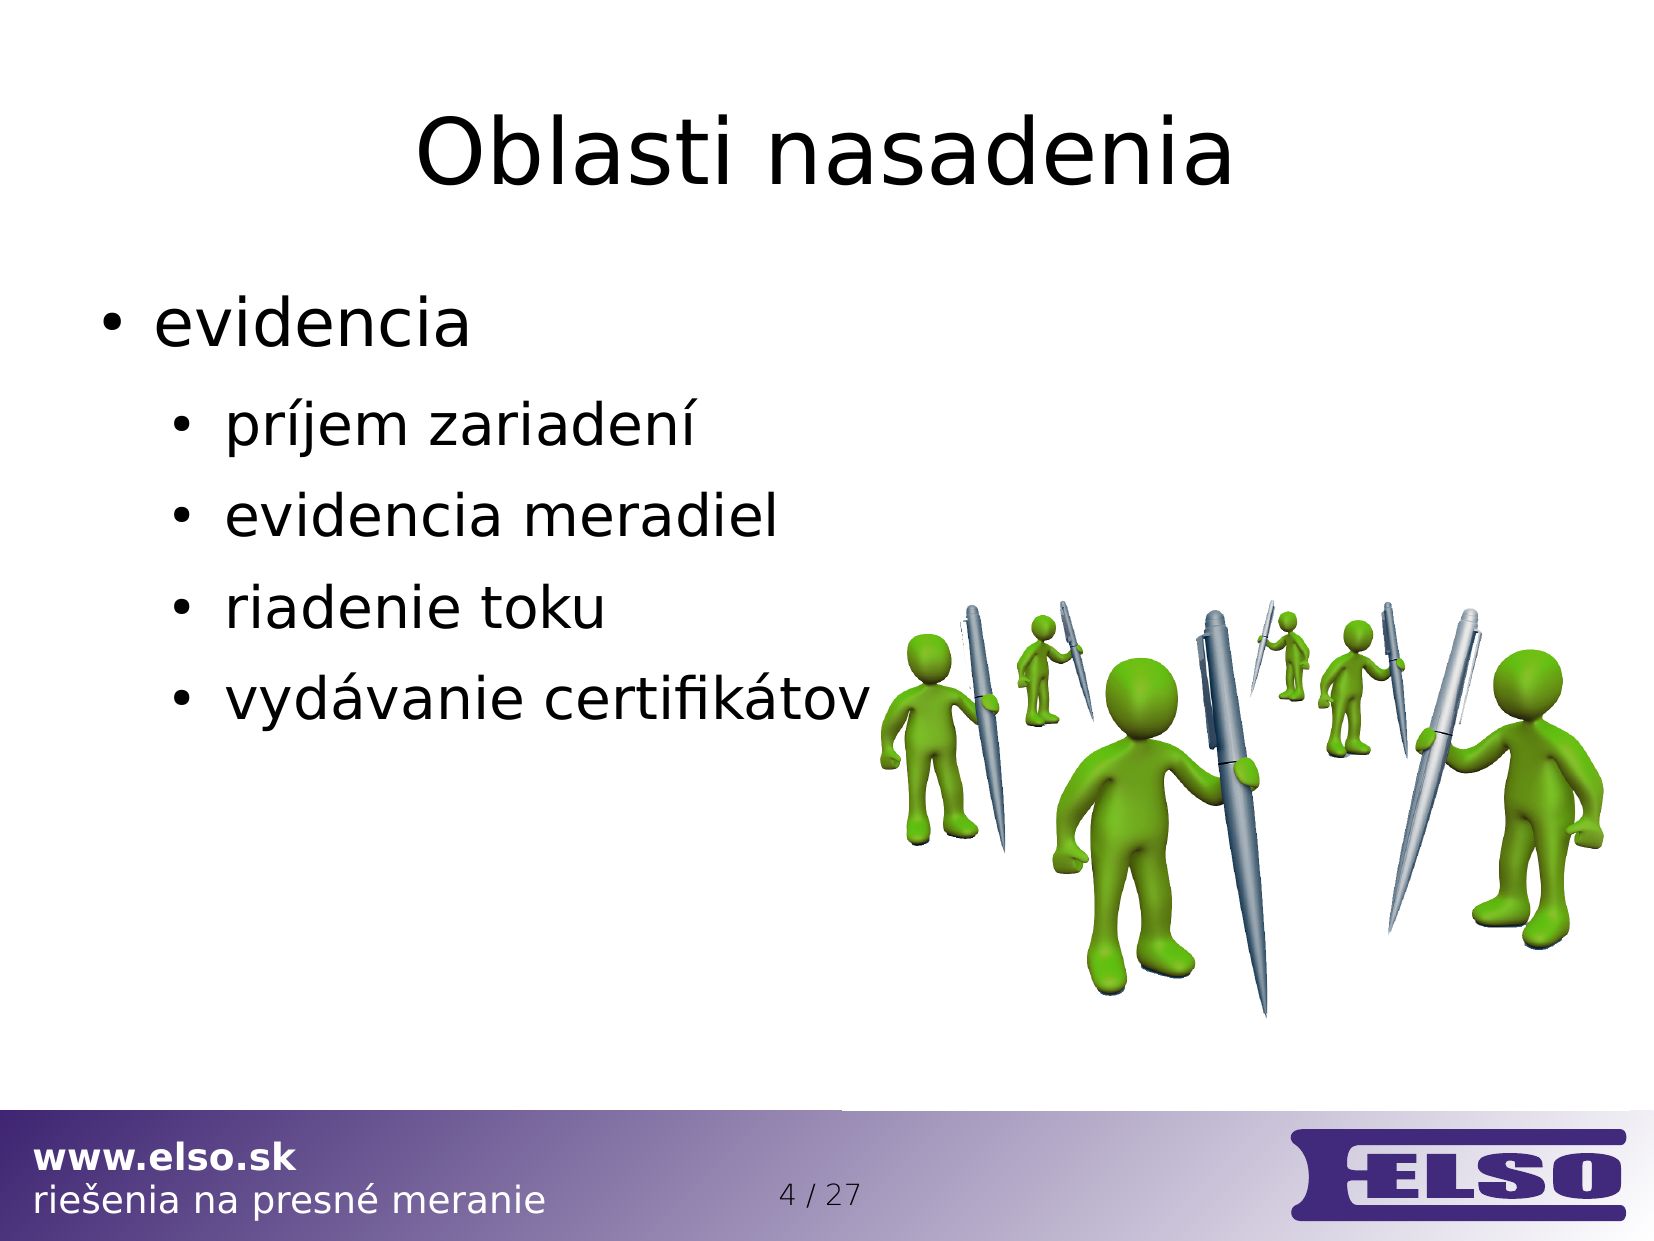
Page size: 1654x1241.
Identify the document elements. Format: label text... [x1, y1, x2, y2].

title Oblasti nasadenia [82, 49, 1571, 257]
picture [842, 519, 1630, 1111]
list evidencia príjem zariadení evidencia meradiel riadenie toku vydávanie certifikátov [82, 284, 1571, 1103]
